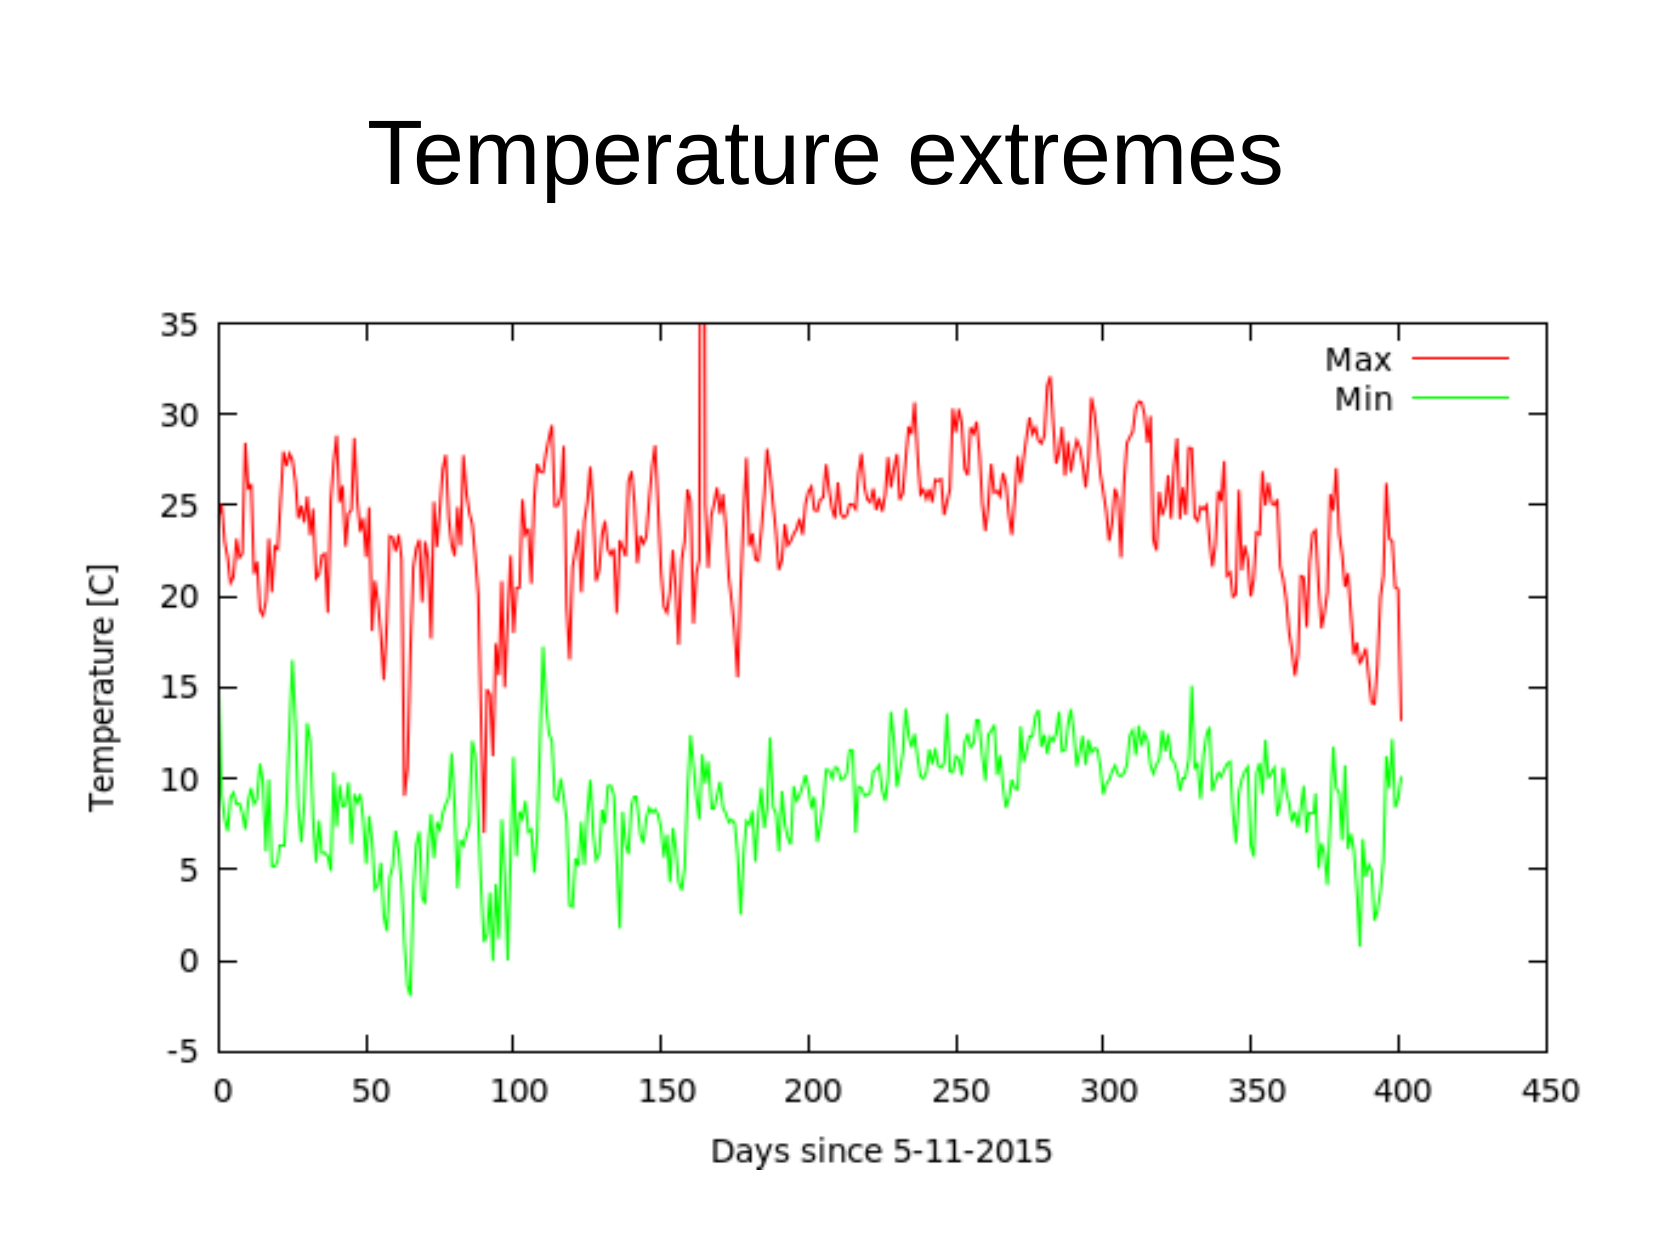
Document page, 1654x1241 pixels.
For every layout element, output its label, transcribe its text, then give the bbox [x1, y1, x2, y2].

picture [80, 295, 1607, 1170]
title Temperature extremes [82, 49, 1571, 257]
